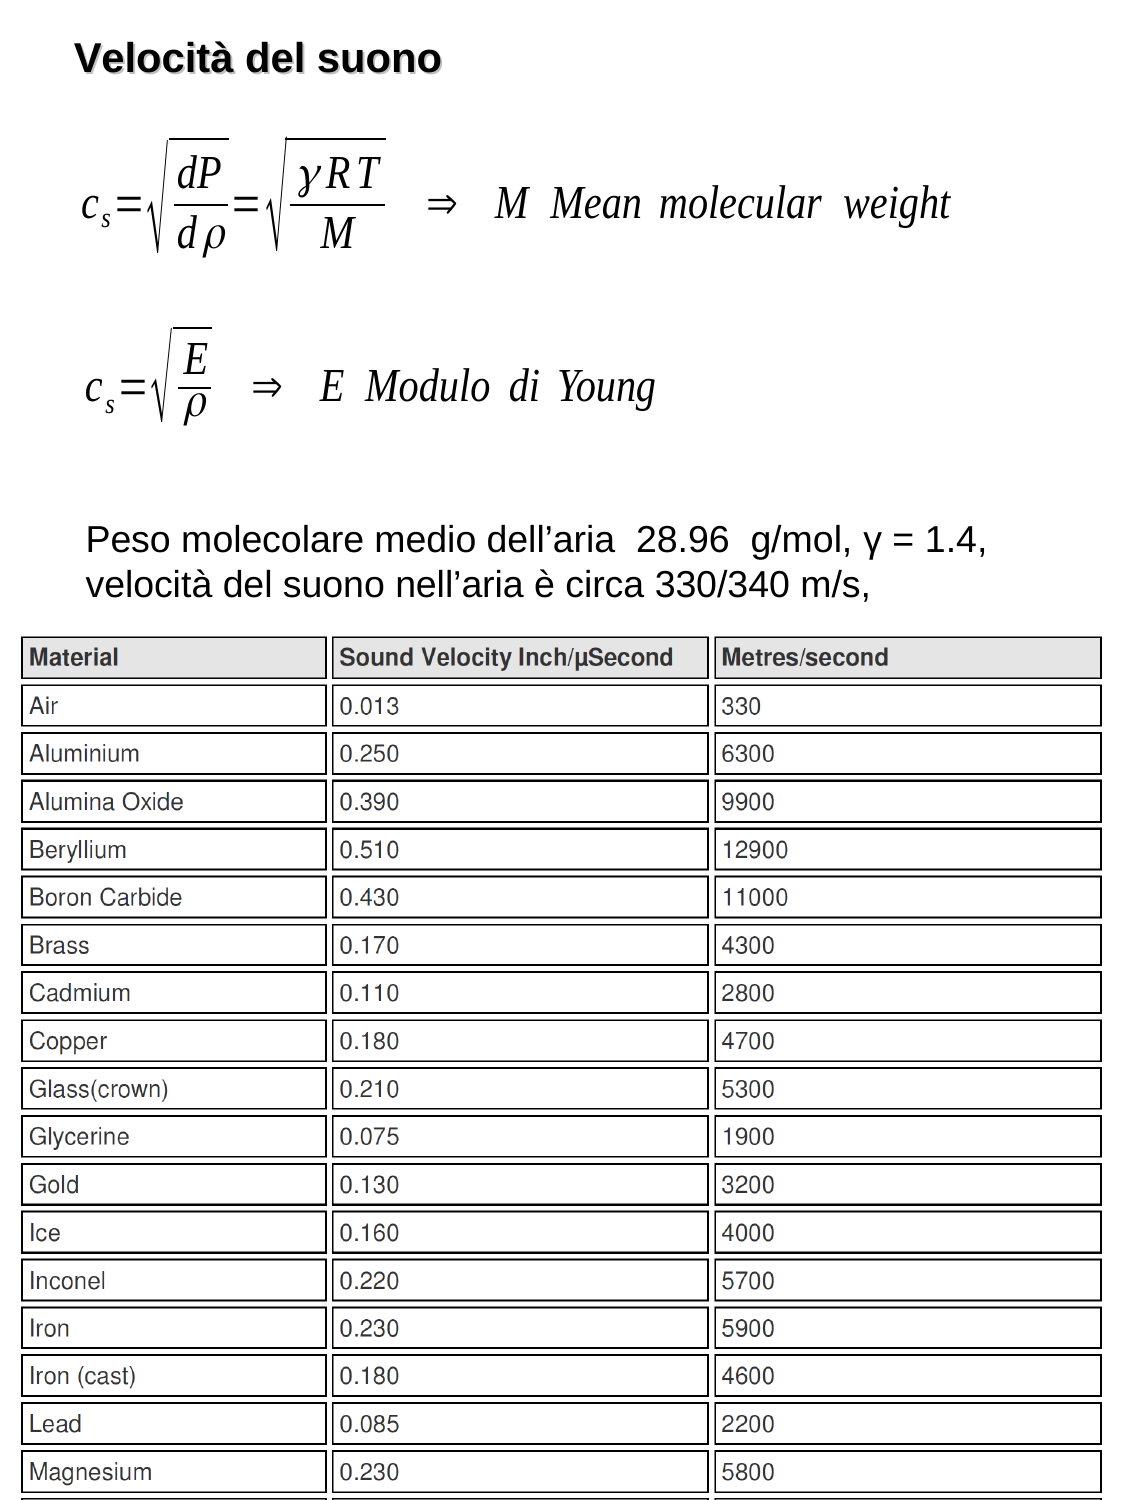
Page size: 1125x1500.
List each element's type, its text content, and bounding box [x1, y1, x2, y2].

text_box Velocità del suono [59, 23, 1016, 89]
picture [0, 629, 1125, 1500]
chart [70, 135, 964, 262]
text_box Peso molecolare medio dell’aria 28.96 g/mol, γ = 1.4, velocità del suono nell’aria è circa 330/340 m/s, [70, 507, 1063, 613]
chart [75, 324, 668, 430]
